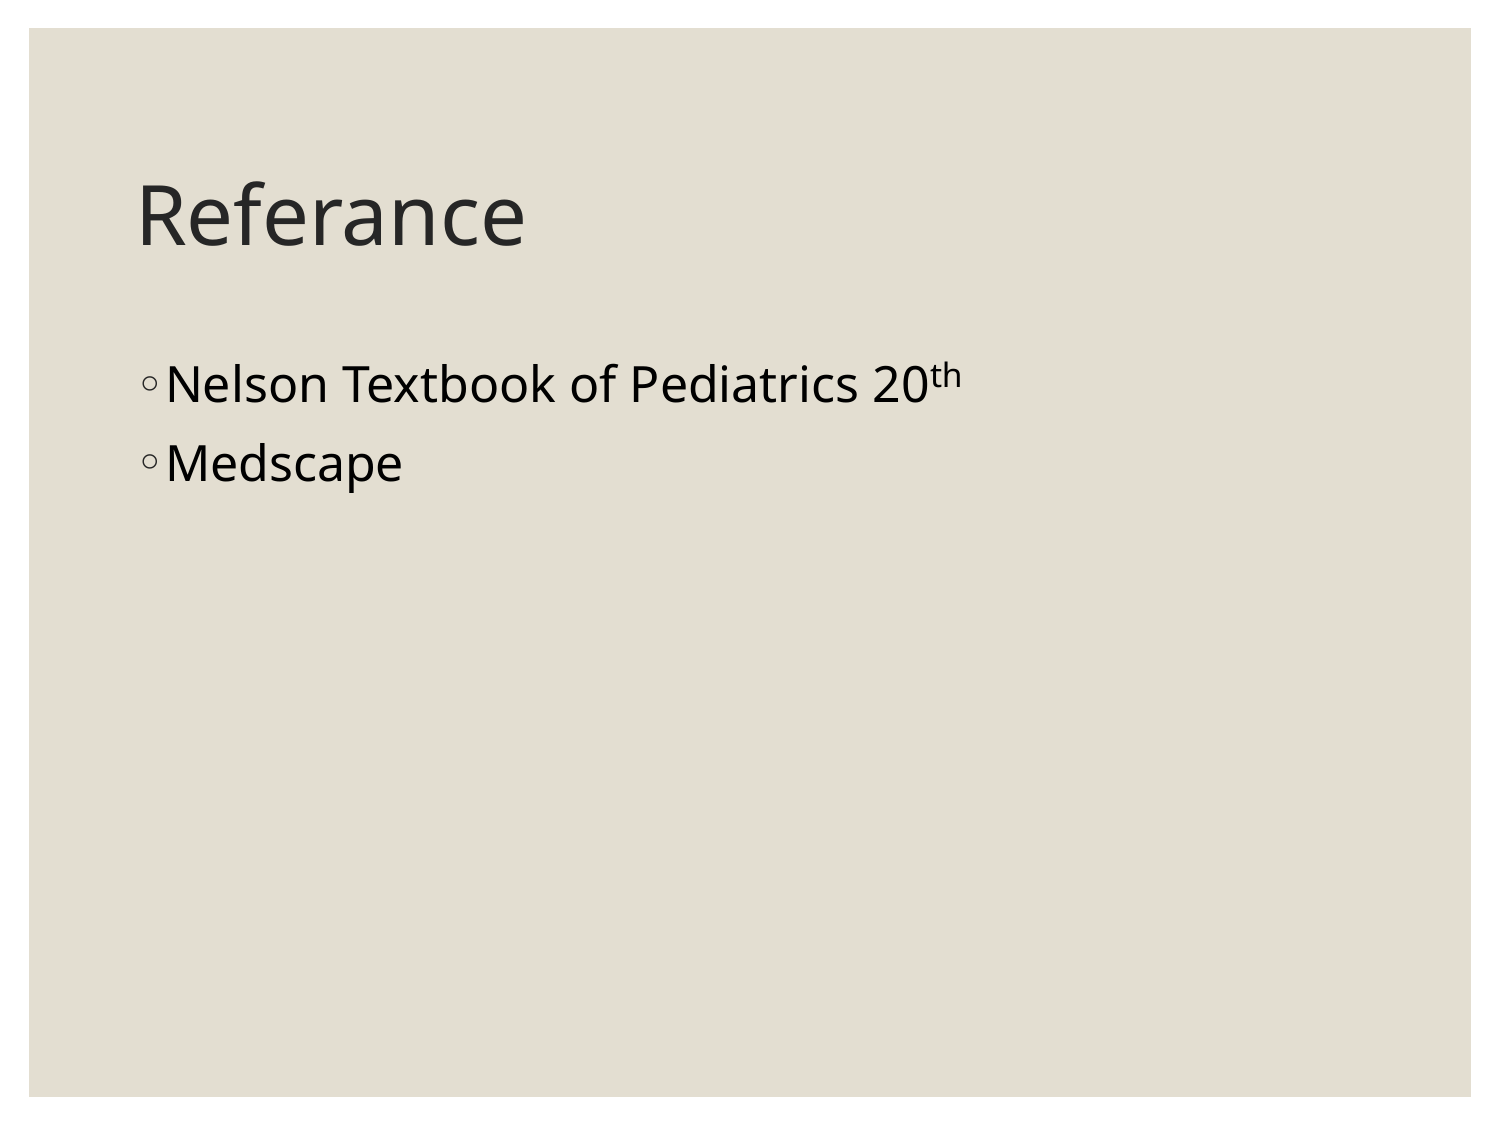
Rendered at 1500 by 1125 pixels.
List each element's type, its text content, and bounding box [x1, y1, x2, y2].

title Referance [120, 105, 1380, 331]
list Nelson Textbook of Pediatrics 20th Medscape [120, 345, 1380, 991]
